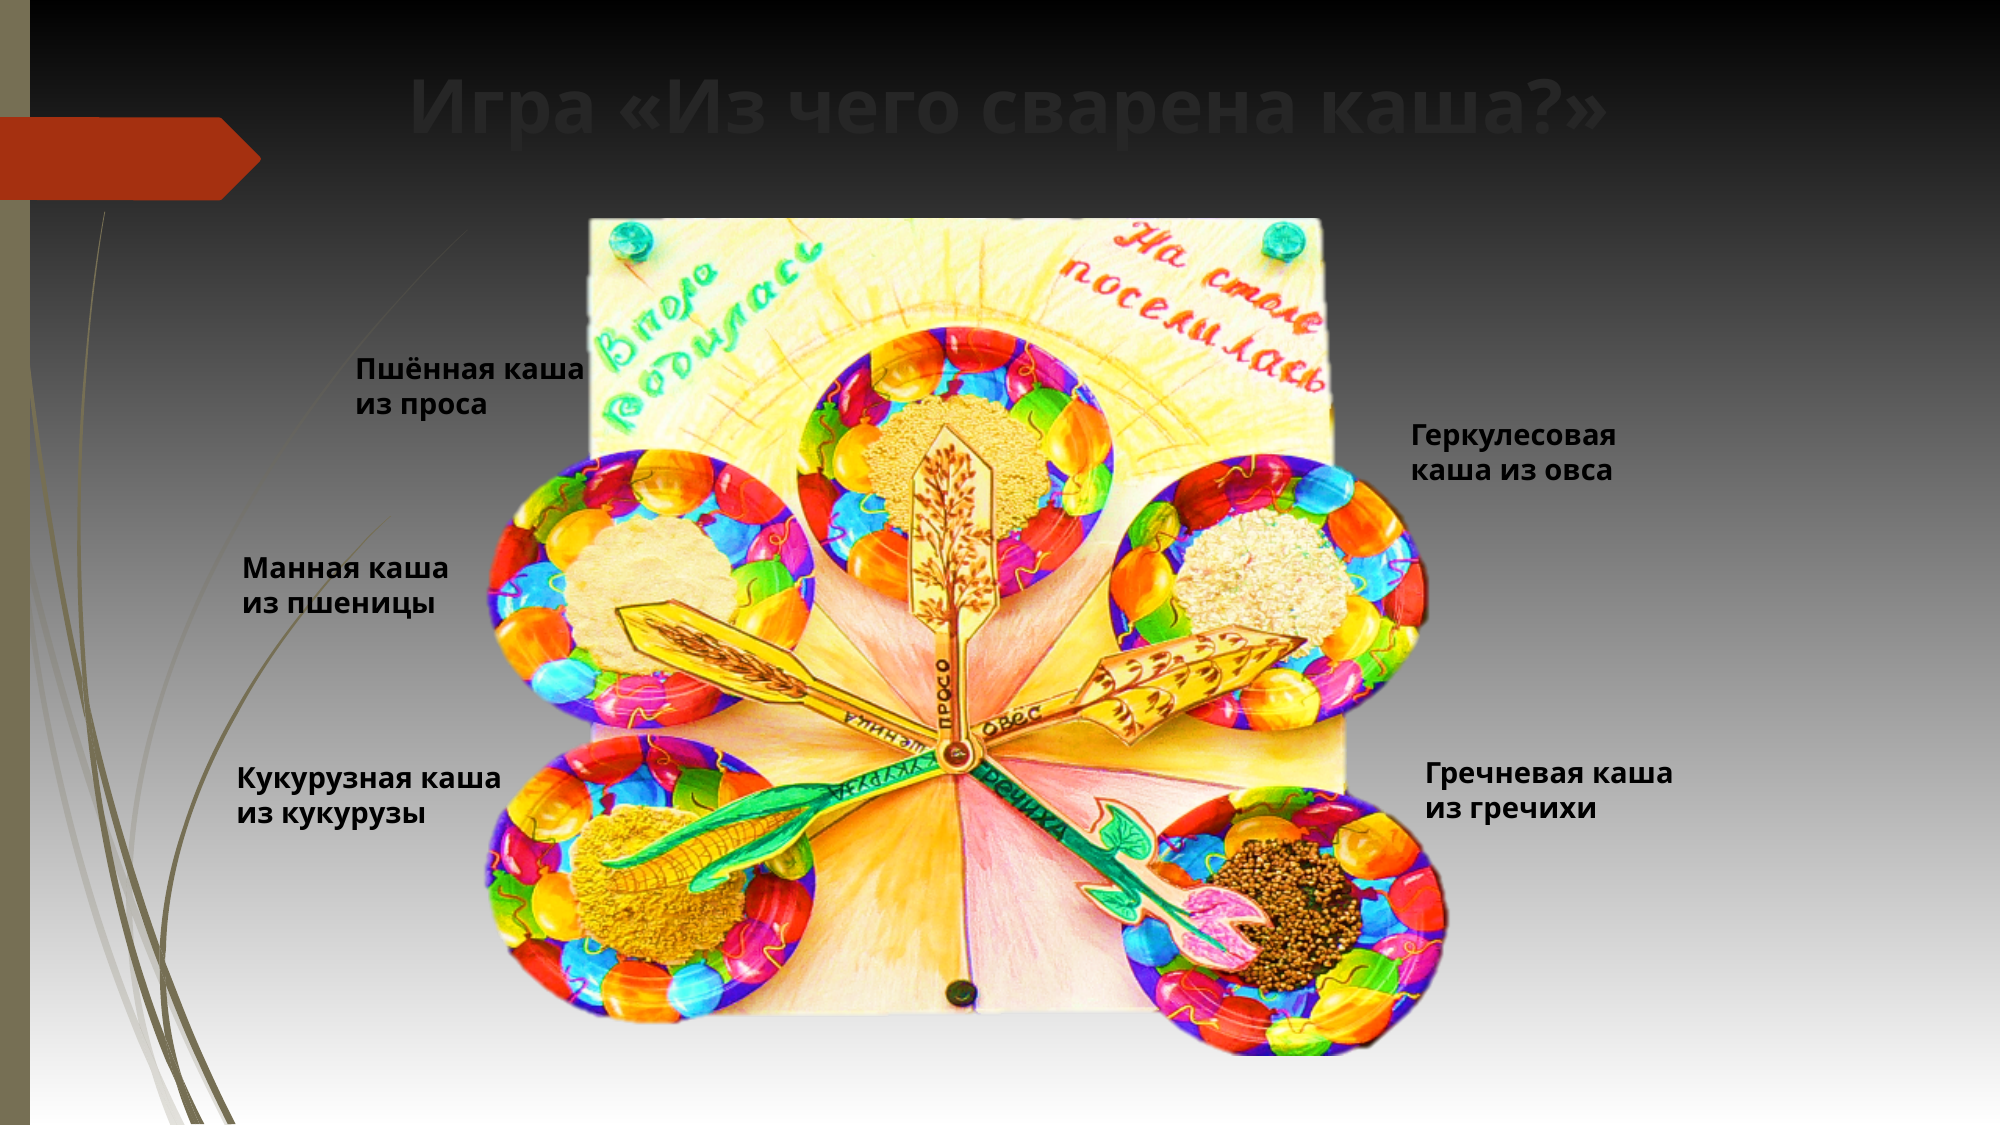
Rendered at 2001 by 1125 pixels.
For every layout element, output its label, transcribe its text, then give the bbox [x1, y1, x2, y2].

text_box Пшённая каша из проса [340, 343, 426, 428]
title Игра «Из чего сварена каша?» [144, 50, 1874, 261]
text_box Геркулесовая каша из овса [1505, 409, 1640, 495]
picture [426, 218, 1505, 1056]
text_box Манная каша из пшеницы [227, 541, 426, 627]
text_box Кукурузная каша из кукурузы [221, 752, 426, 838]
text_box Гречневая каша из гречихи [1505, 746, 1697, 832]
